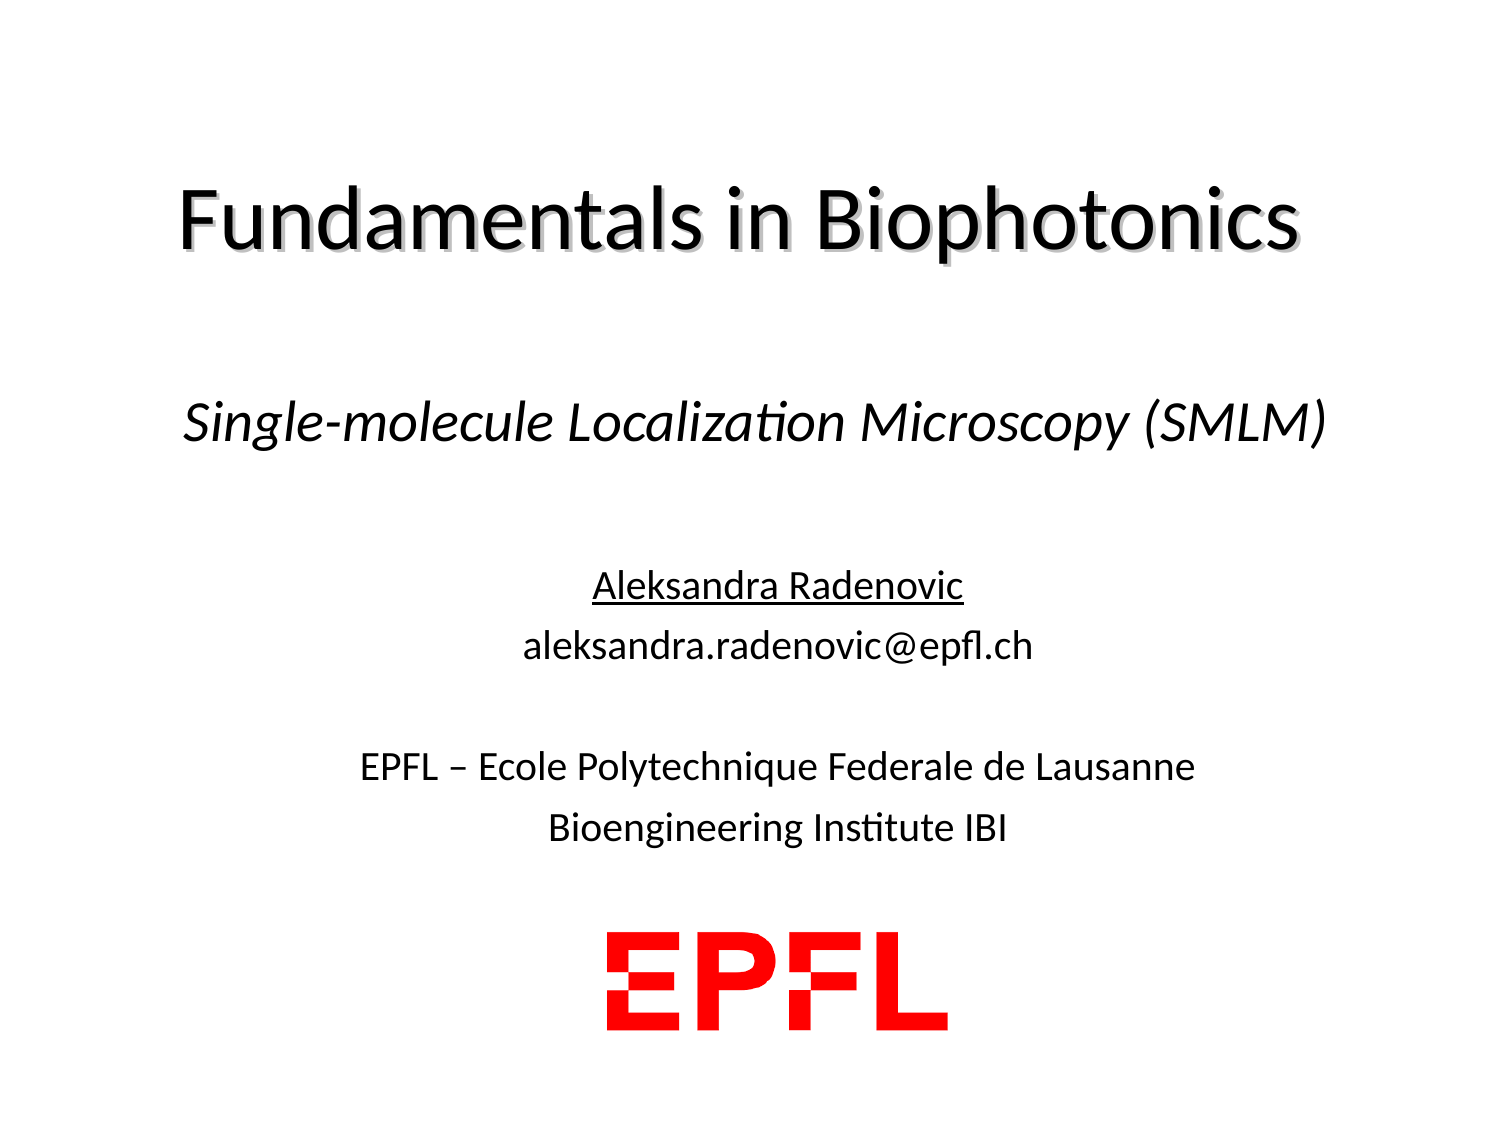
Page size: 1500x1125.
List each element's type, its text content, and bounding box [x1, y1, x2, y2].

picture [600, 927, 952, 1035]
title Fundamentals in Biophotonics [0, 149, 1500, 276]
list Aleksandra Radenovic aleksandra.radenovic@epfl.ch EPFL – Ecole Polytechnique Federale de Lausanne Bioengineering Institute IBI [225, 549, 1276, 925]
subtitle Single-molecule Localization Microscopy (SMLM) [112, 321, 1401, 516]
